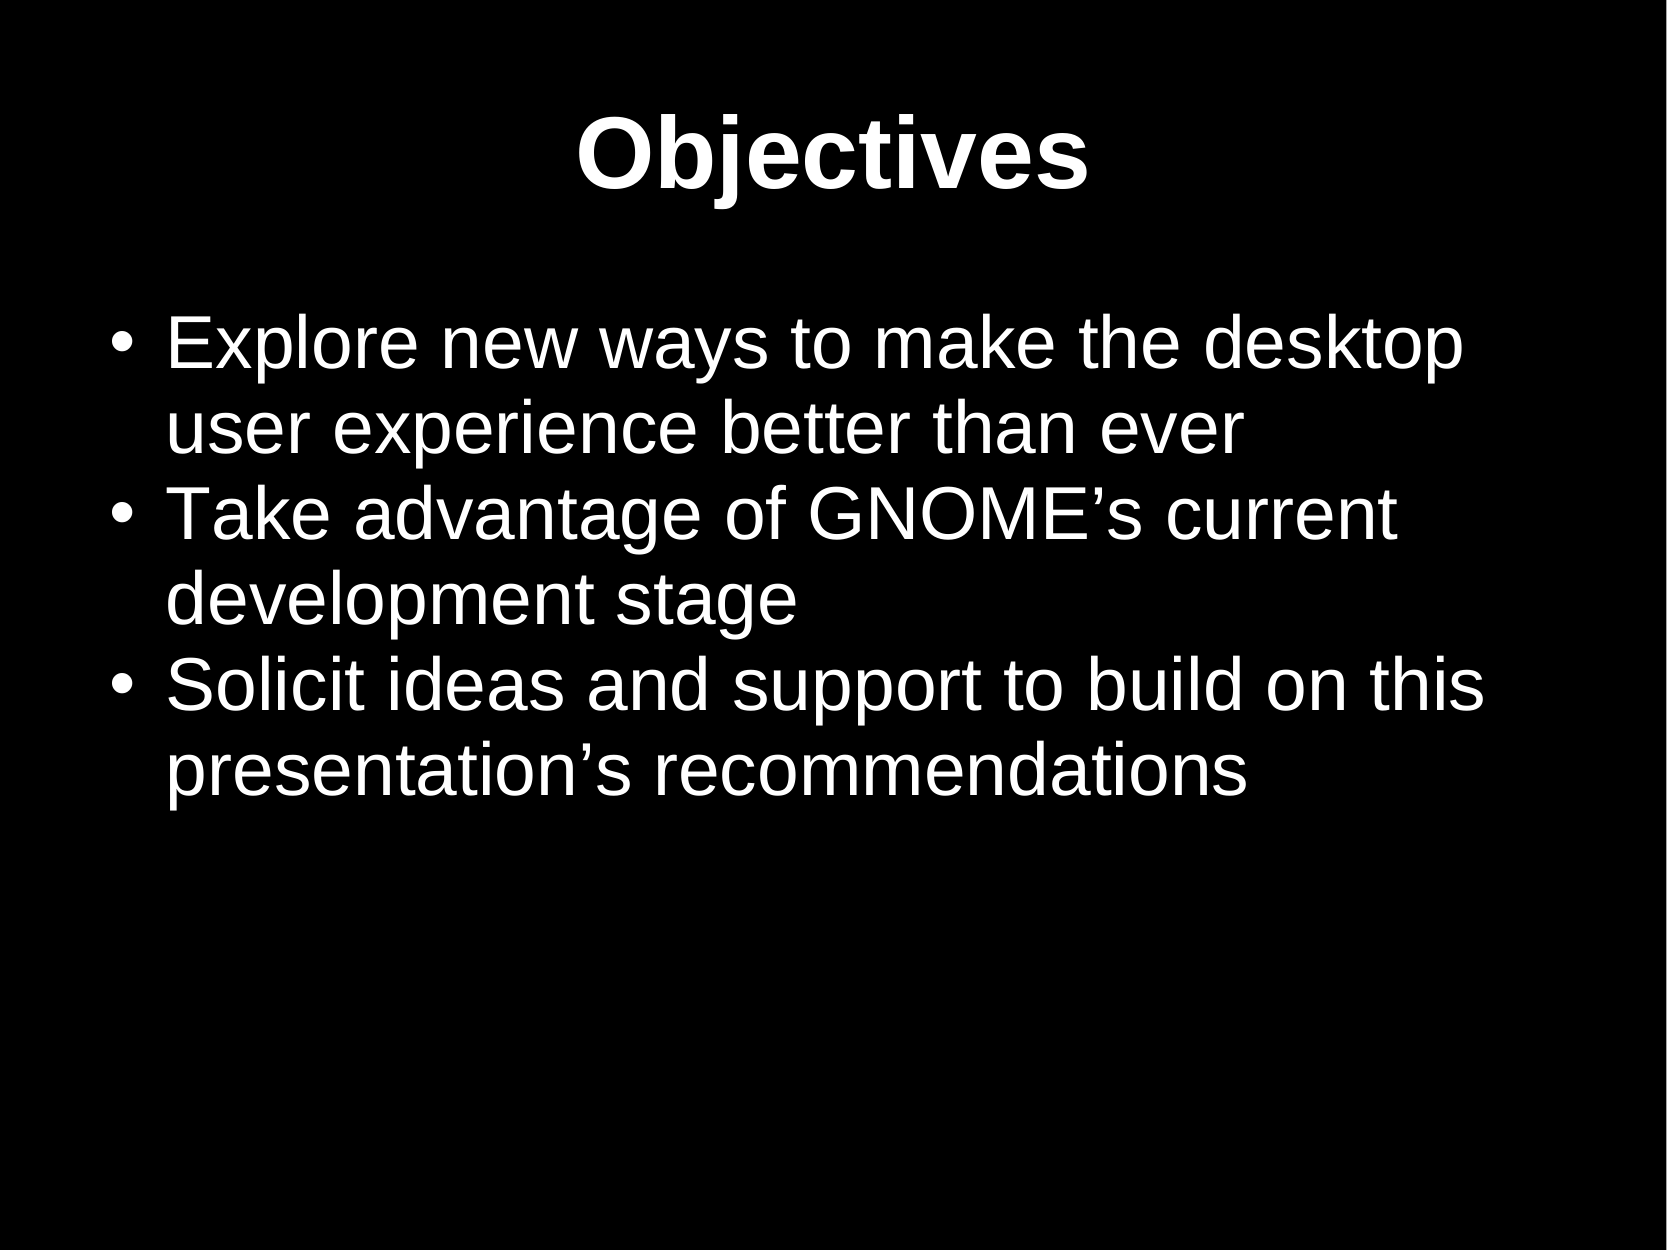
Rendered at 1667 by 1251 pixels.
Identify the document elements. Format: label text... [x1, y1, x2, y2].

text_box Objectives [90, 95, 1577, 213]
text_box Explore new ways to make the desktop user experience better than ever Take advantage of GNOME’s current development stage Solicit ideas and support to build on this presentation’s recommendations [90, 299, 1577, 813]
